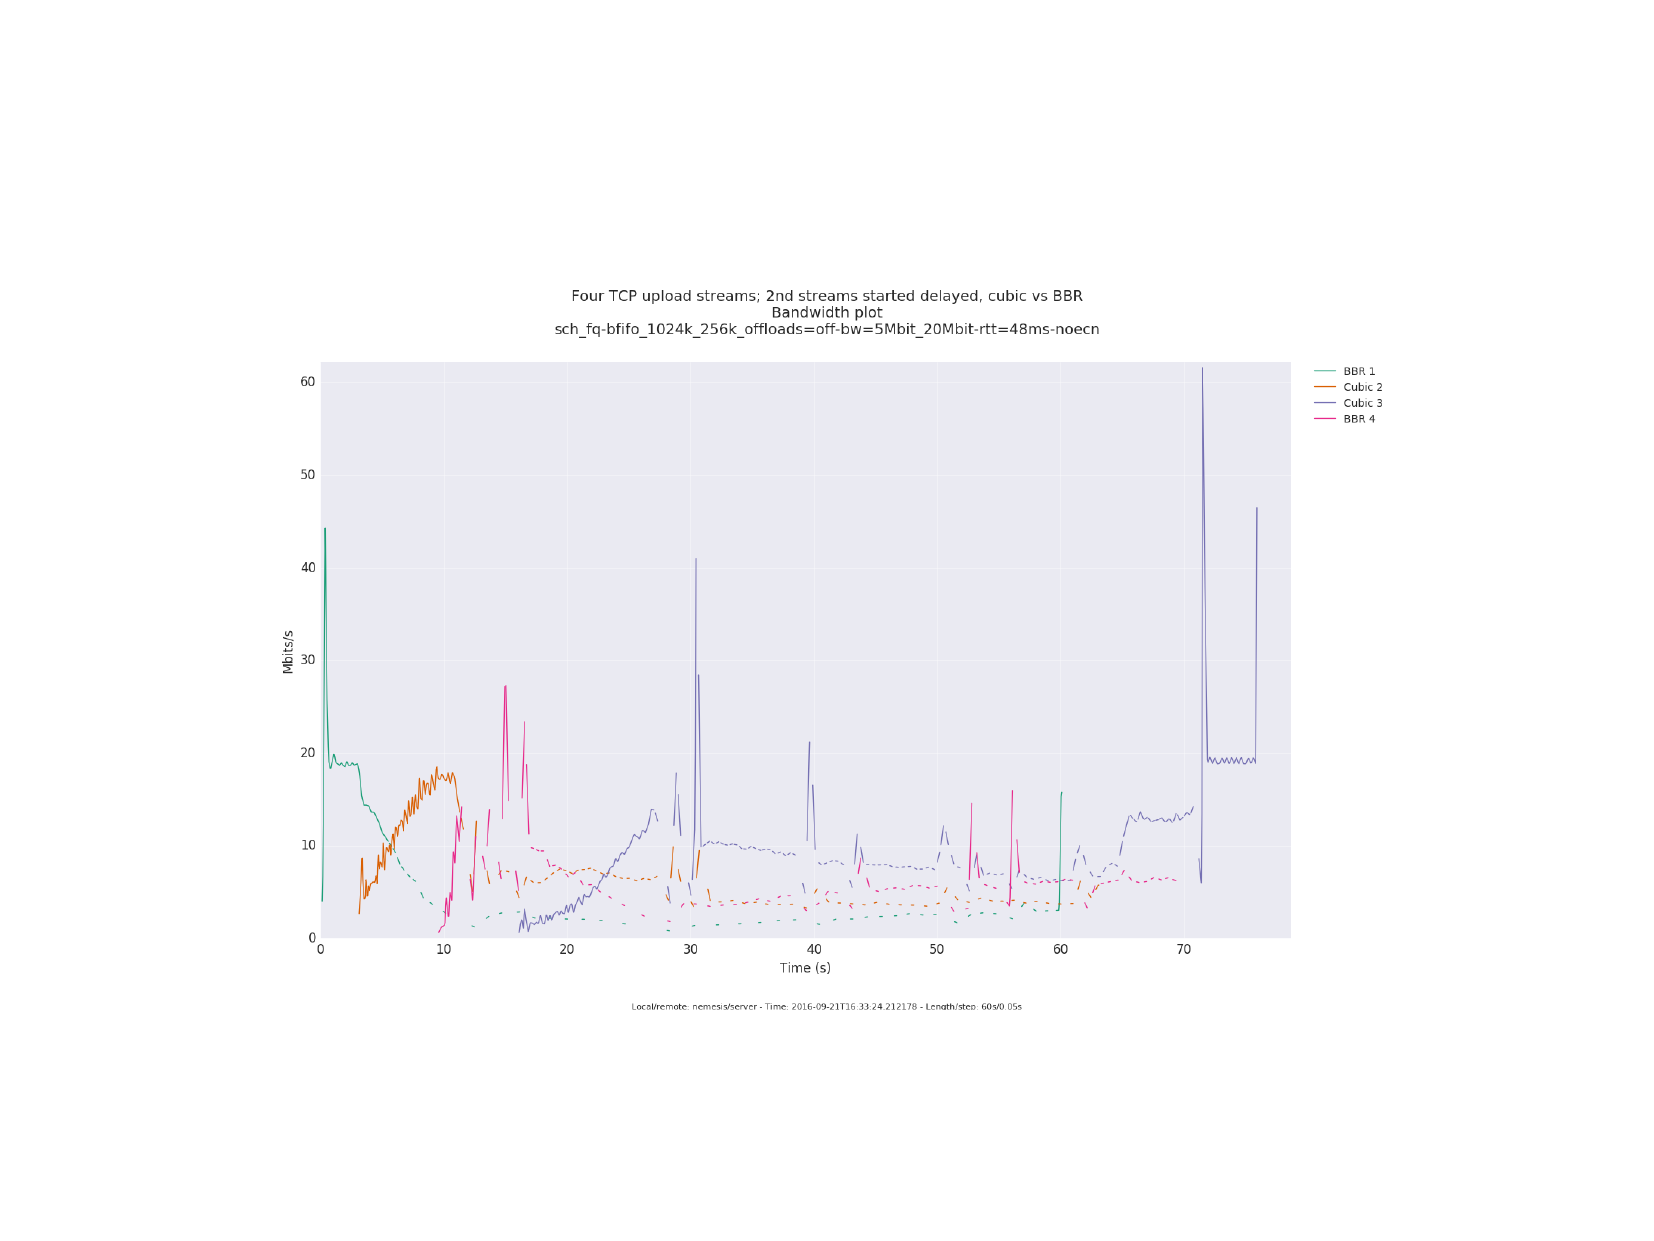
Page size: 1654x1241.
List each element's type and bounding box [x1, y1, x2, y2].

picture [151, 290, 1502, 1010]
